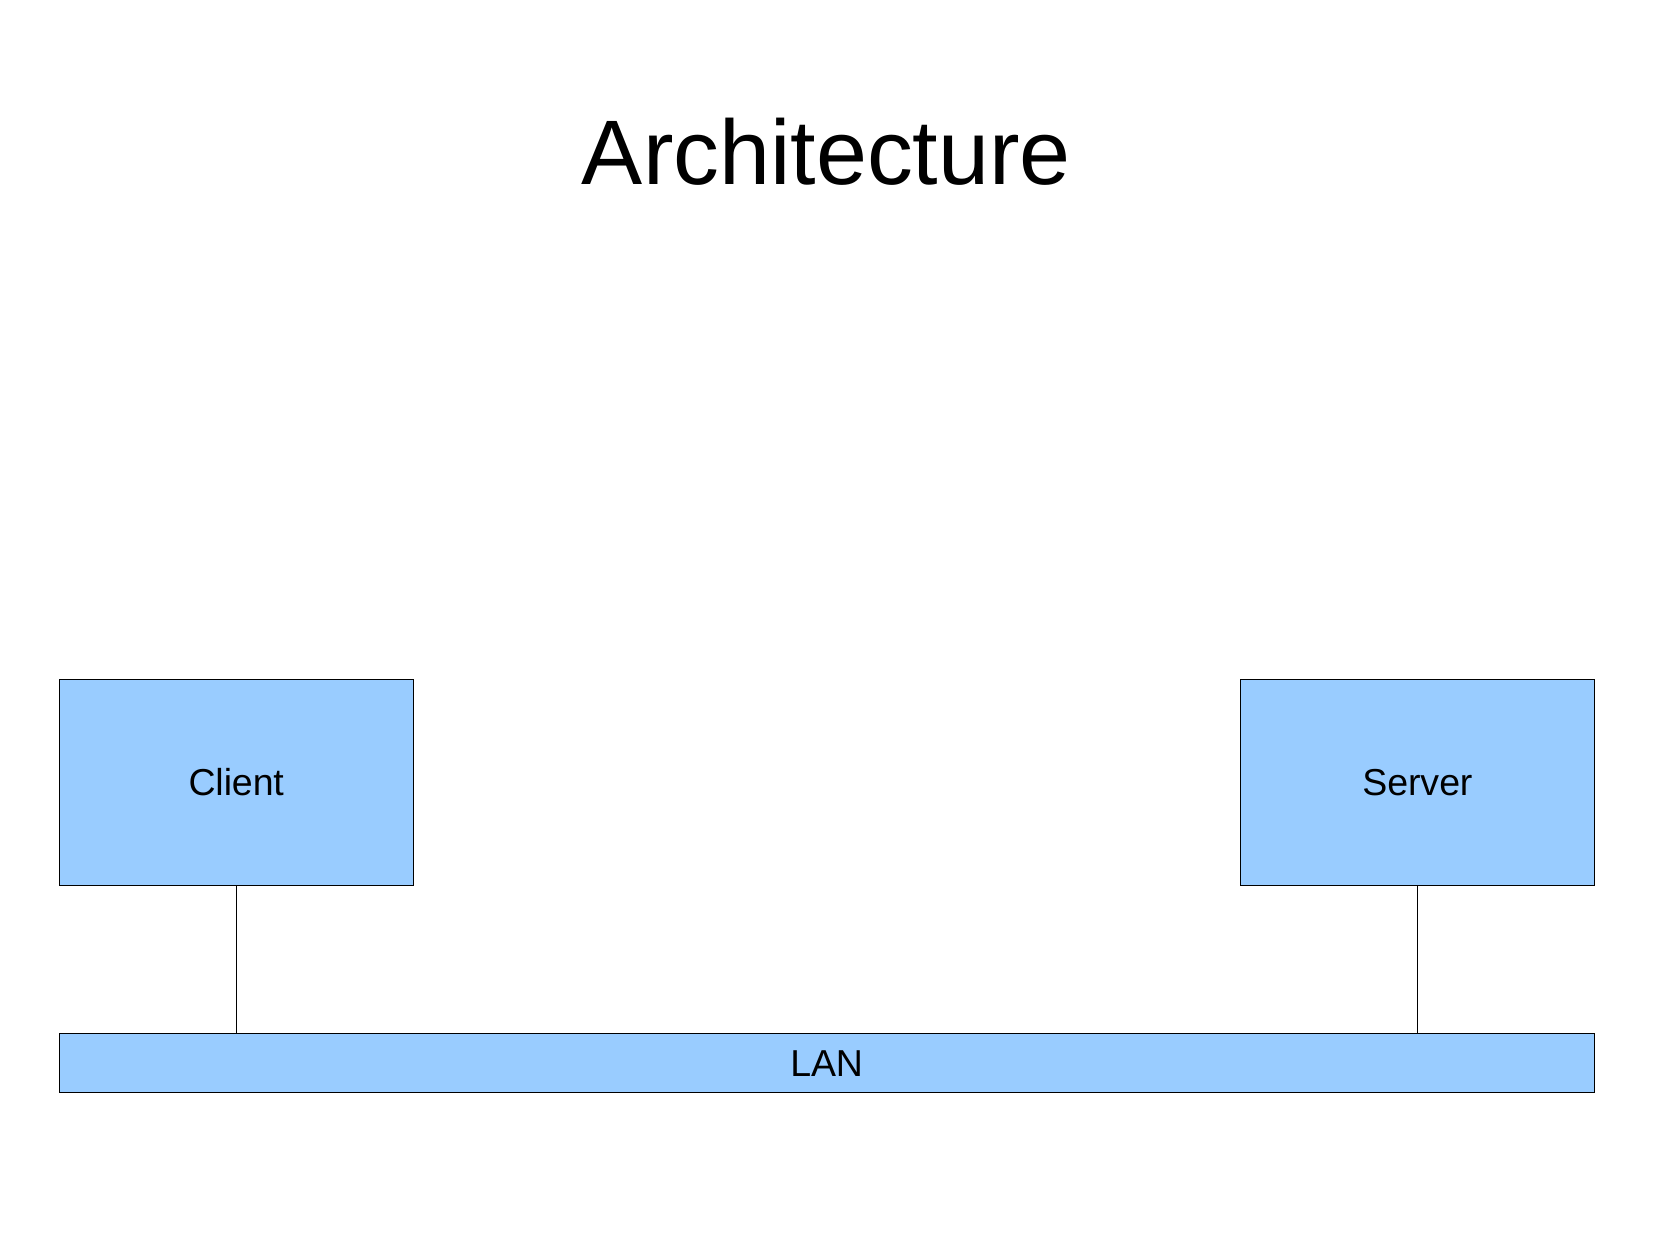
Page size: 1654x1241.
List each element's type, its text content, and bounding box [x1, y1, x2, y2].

text_box Client [59, 679, 414, 886]
title Architecture [82, 49, 1571, 257]
text_box Server [1240, 679, 1595, 886]
text_box LAN [59, 1033, 1595, 1093]
